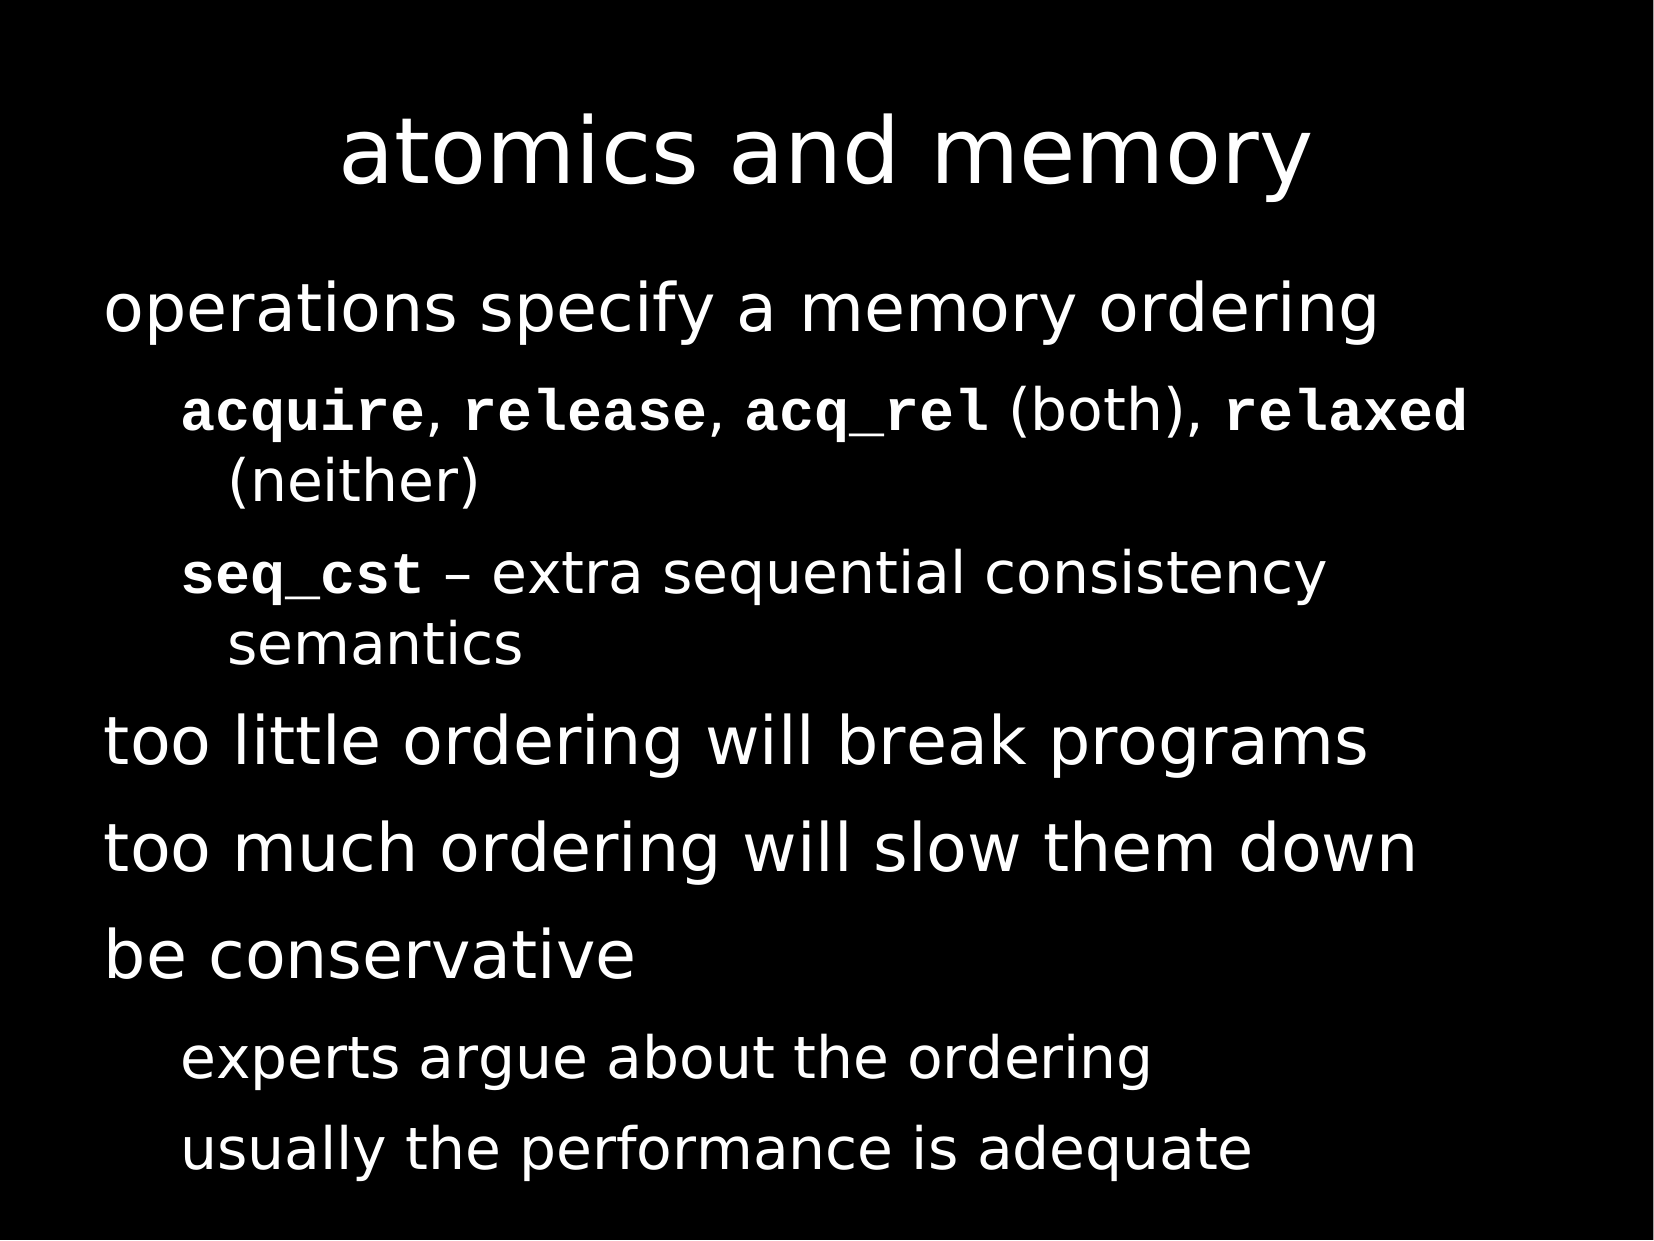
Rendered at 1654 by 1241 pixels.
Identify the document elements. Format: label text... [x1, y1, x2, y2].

list operations specify a memory ordering acquire, release, acq_rel (both), relaxed (neither) seq_cst – extra sequential consistency semantics too little ordering will break programs too much ordering will slow them down be conservative experts argue about the ordering usually the performance is adequate [86, 268, 1576, 1184]
title atomics and memory [82, 99, 1571, 207]
